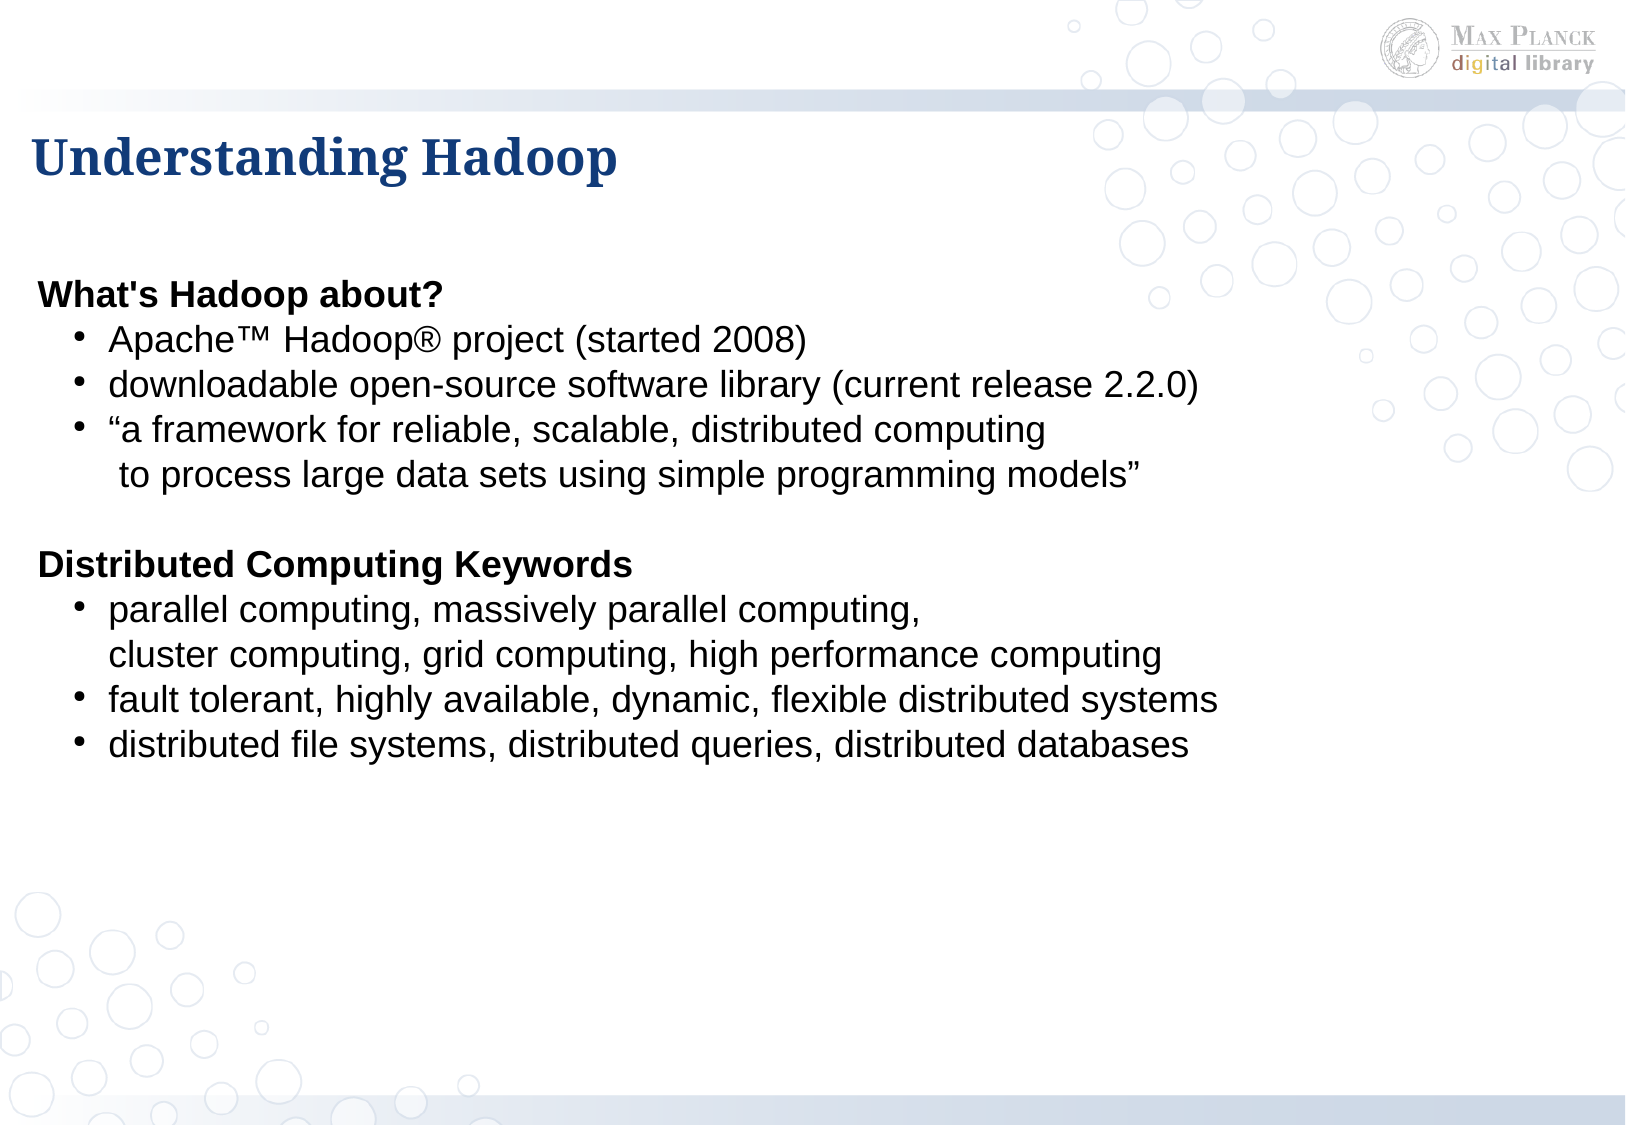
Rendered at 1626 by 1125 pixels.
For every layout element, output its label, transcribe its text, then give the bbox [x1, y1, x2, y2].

text_box What's Hadoop about? Apache™ Hadoop® project (started 2008) downloadable open-source software library (current release 2.2.0) “a framework for reliable, scalable, distributed computing to process large data sets using simple programming models” Distributed Computing Keywords parallel computing, massively parallel computing, cluster computing, grid computing, high performance computing fault tolerant, highly available, dynamic, flexible distributed systems distributed file systems, distributed queries, distributed databases [37, 269, 1598, 856]
picture [0, 0, 1626, 1125]
list Understanding Hadoop [31, 125, 1594, 187]
